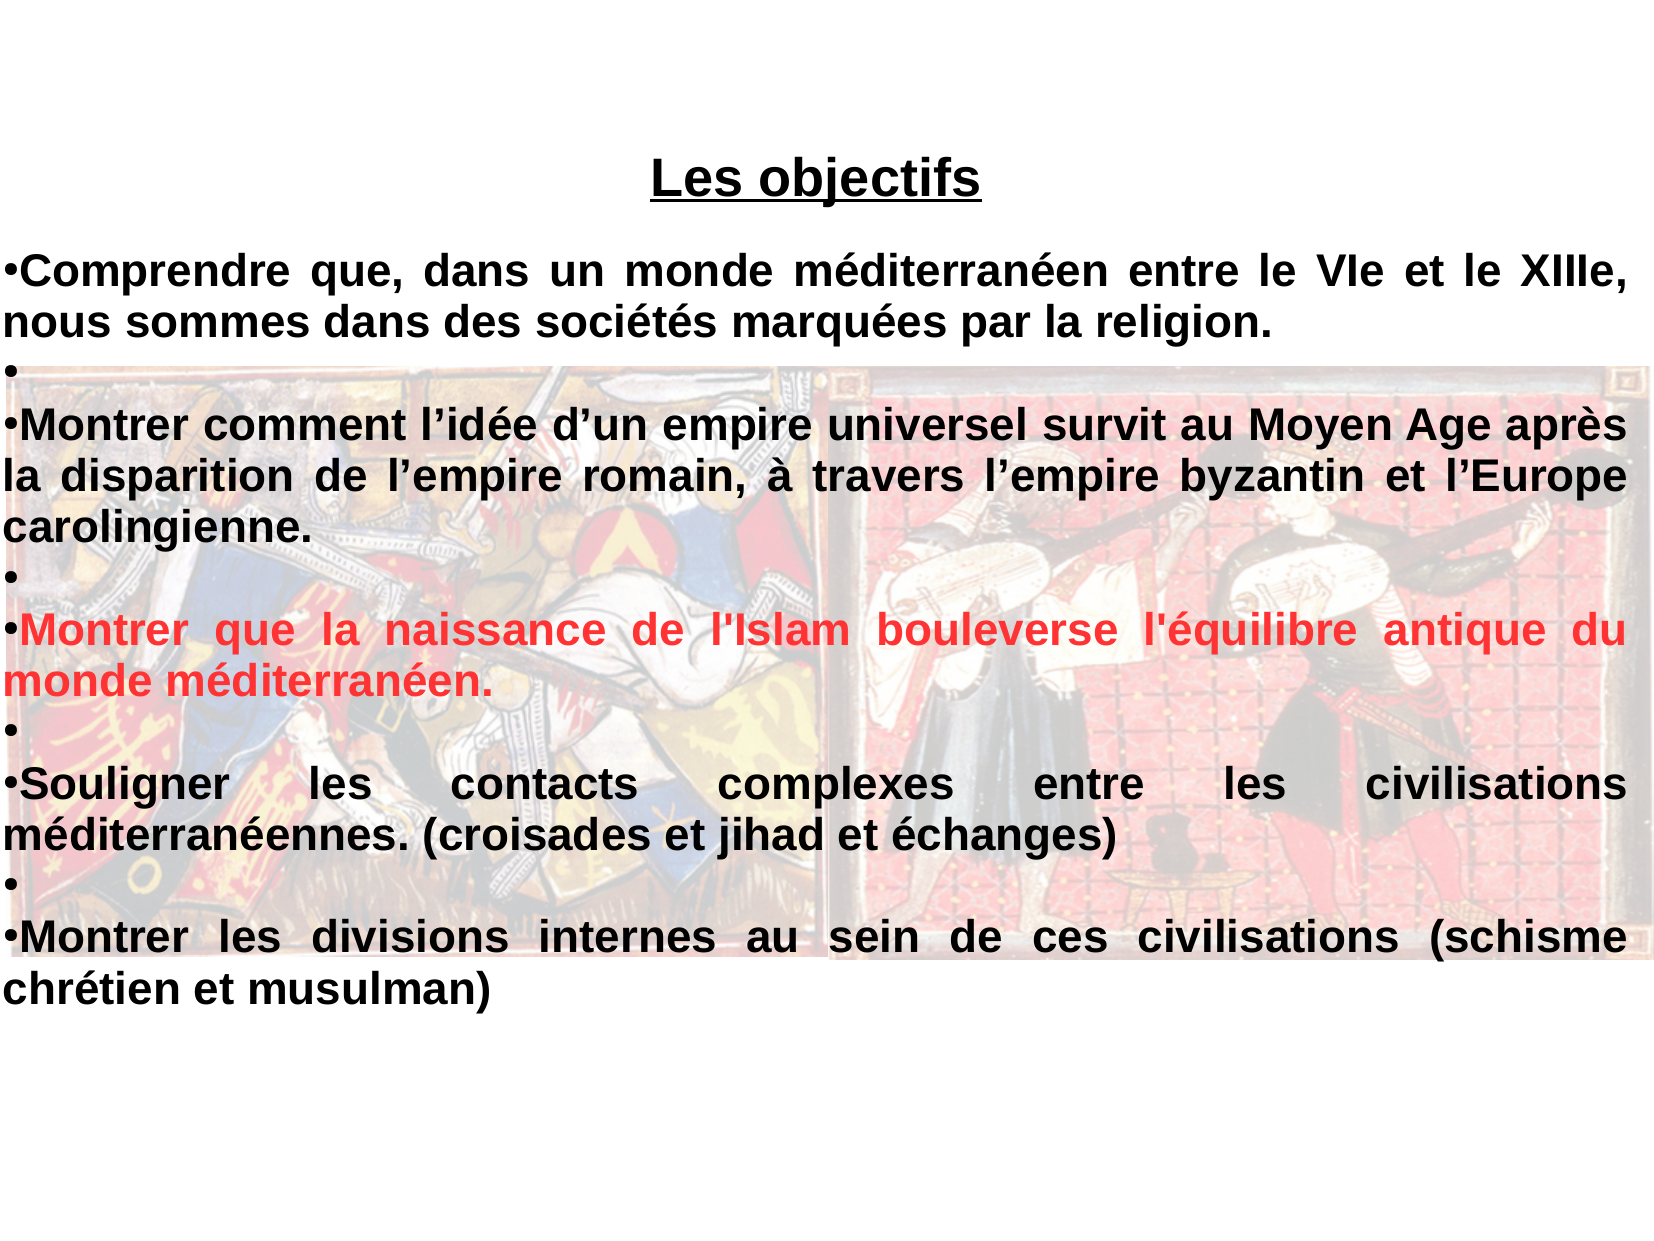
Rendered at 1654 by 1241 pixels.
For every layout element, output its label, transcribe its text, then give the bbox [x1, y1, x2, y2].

text_box Les objectifs Comprendre que, dans un monde méditerranéen entre le VIe et le XIIIe, nous sommes dans des sociétés marquées par la religion. Montrer comment l’idée d’un empire universel survit au Moyen Age après la disparition de l’empire romain, à travers l’empire byzantin et l’Europe carolingienne. Montrer que la naissance de l'Islam bouleverse l'équilibre antique du monde méditerranéen. Souligner les contacts complexes entre les civilisations méditerranéennes. (croisades et jihad et échanges) Montrer les divisions internes au sein de ces civilisations (schisme chrétien et musulman) [0, 102, 1654, 1101]
